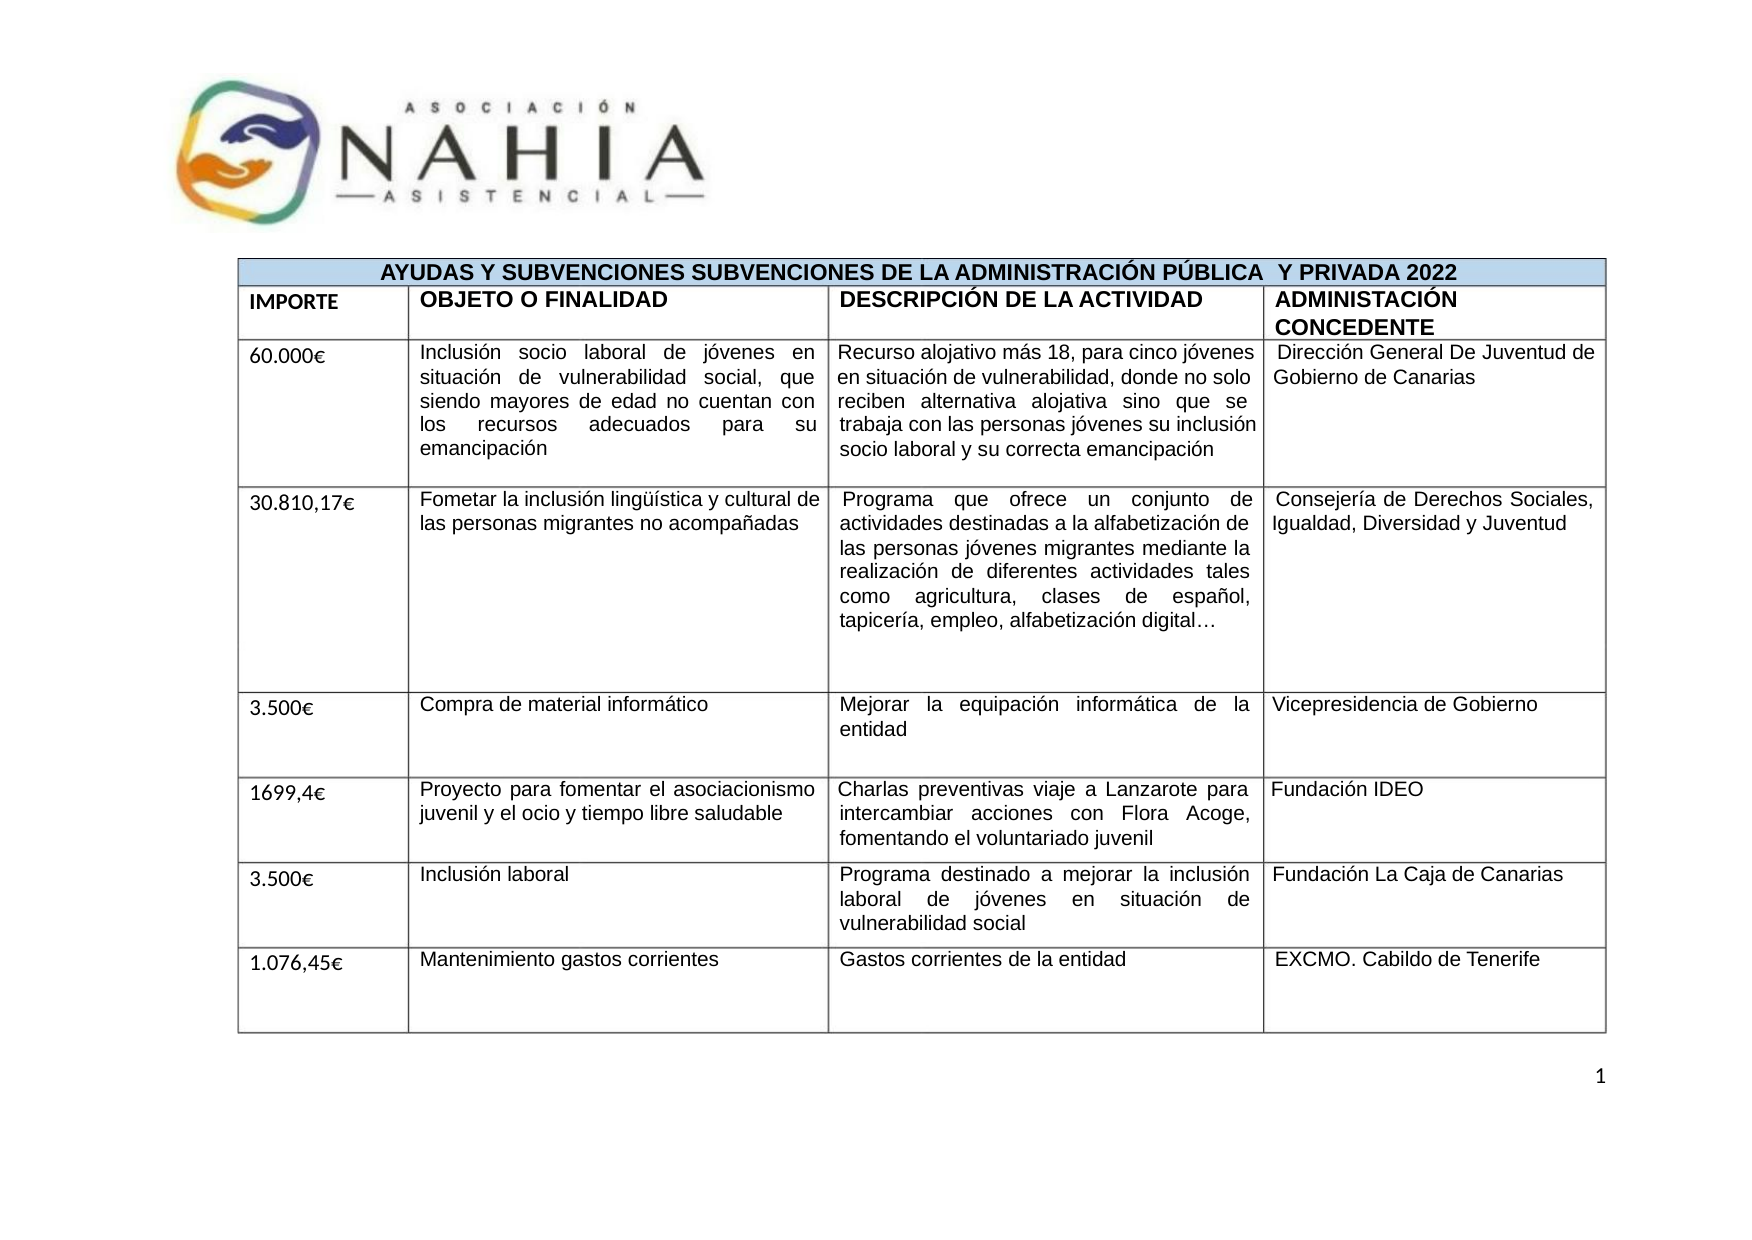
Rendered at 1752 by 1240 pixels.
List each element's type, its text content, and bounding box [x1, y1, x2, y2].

text_box emancipación [419, 436, 574, 466]
text_box recursos [477, 412, 583, 442]
text_box [472, 418, 477, 436]
text_box [147, 73, 748, 233]
text_box intercambiar acciones con Flora Acoge, fomentando el voluntariado juvenil [839, 801, 1278, 856]
text_box para [722, 412, 789, 442]
text_box Fometar la inclusión lingüística y cultural de Programa que ofrece un conjunto de Consejería de Derechos Sociales, [419, 487, 1620, 518]
text_box 60.000€ [249, 339, 350, 374]
text_box adecuados [588, 412, 716, 442]
text_box IMPORTE [249, 286, 364, 321]
text_box Programa destinado a mejorar la inclusión Fundación La Caja de Canarias laboral de jóvenes en situación de vulnerabilidad social [839, 862, 1593, 941]
text_box Inclusión laboral [419, 862, 596, 893]
text_box los [419, 412, 472, 436]
text_box su trabaja con las personas jóvenes su inclusión socio laboral y su correcta emancipación [795, 412, 1278, 466]
text_box 1 [1594, 1059, 1632, 1094]
text_box ADMINISTACIÓN CONCEDENTE [1274, 286, 1485, 340]
text_box Mejorar la equipación informática de la Vicepresidencia de Gobierno entidad [839, 692, 1568, 747]
text_box 1699,4€ 3.500€ [249, 777, 350, 897]
text_box juvenil y el ocio y tiempo libre saludable [419, 801, 811, 832]
text_box 30.810,17€ [249, 486, 379, 522]
text_box Compra de material informático [419, 692, 736, 723]
text_box Proyecto para fomentar el asociacionismo Charlas preventivas viaje a Lanzarote para Fundación IDEO [419, 777, 1454, 808]
text_box las personas migrantes no acompañadas [419, 511, 826, 542]
text_box EXCMO. Cabildo de Tenerife [1274, 947, 1570, 978]
text_box [237, 258, 1608, 1034]
text_box Mantenimiento gastos corrientes [419, 947, 746, 978]
text_box 1.076,45€ [249, 946, 368, 982]
text_box Gastos corrientes de la entidad [839, 947, 1153, 978]
text_box AYUDAS Y SUBVENCIONES SUBVENCIONES DE LA ADMINISTRACIÓN PÚBLICA Y PRIVADA 2022 [380, 259, 1489, 292]
text_box Inclusión socio laboral de jóvenes en Recurso alojativo más 18, para cinco jóvenes Dirección General De Juventud de situación de vulnerabilidad social, que en situación de vulnerabilidad, donde no solo Gobierno de Canarias siendo mayores de edad no cuentan con reciben alternativa alojativa sino que se [419, 340, 1620, 418]
text_box DESCRIPCIÓN DE LA ACTIVIDAD [839, 286, 1231, 319]
text_box realización de diferentes actividades tales como agricultura, clases de español, tapicería, empleo, alfabetización digital… [839, 559, 1278, 637]
text_box OBJETO O FINALIDAD [419, 286, 694, 319]
text_box actividades destinadas a la alfabetización de Igualdad, Diversidad y Juventud las personas jóvenes migrantes mediante la [839, 511, 1597, 566]
text_box 3.500€ [249, 692, 339, 727]
